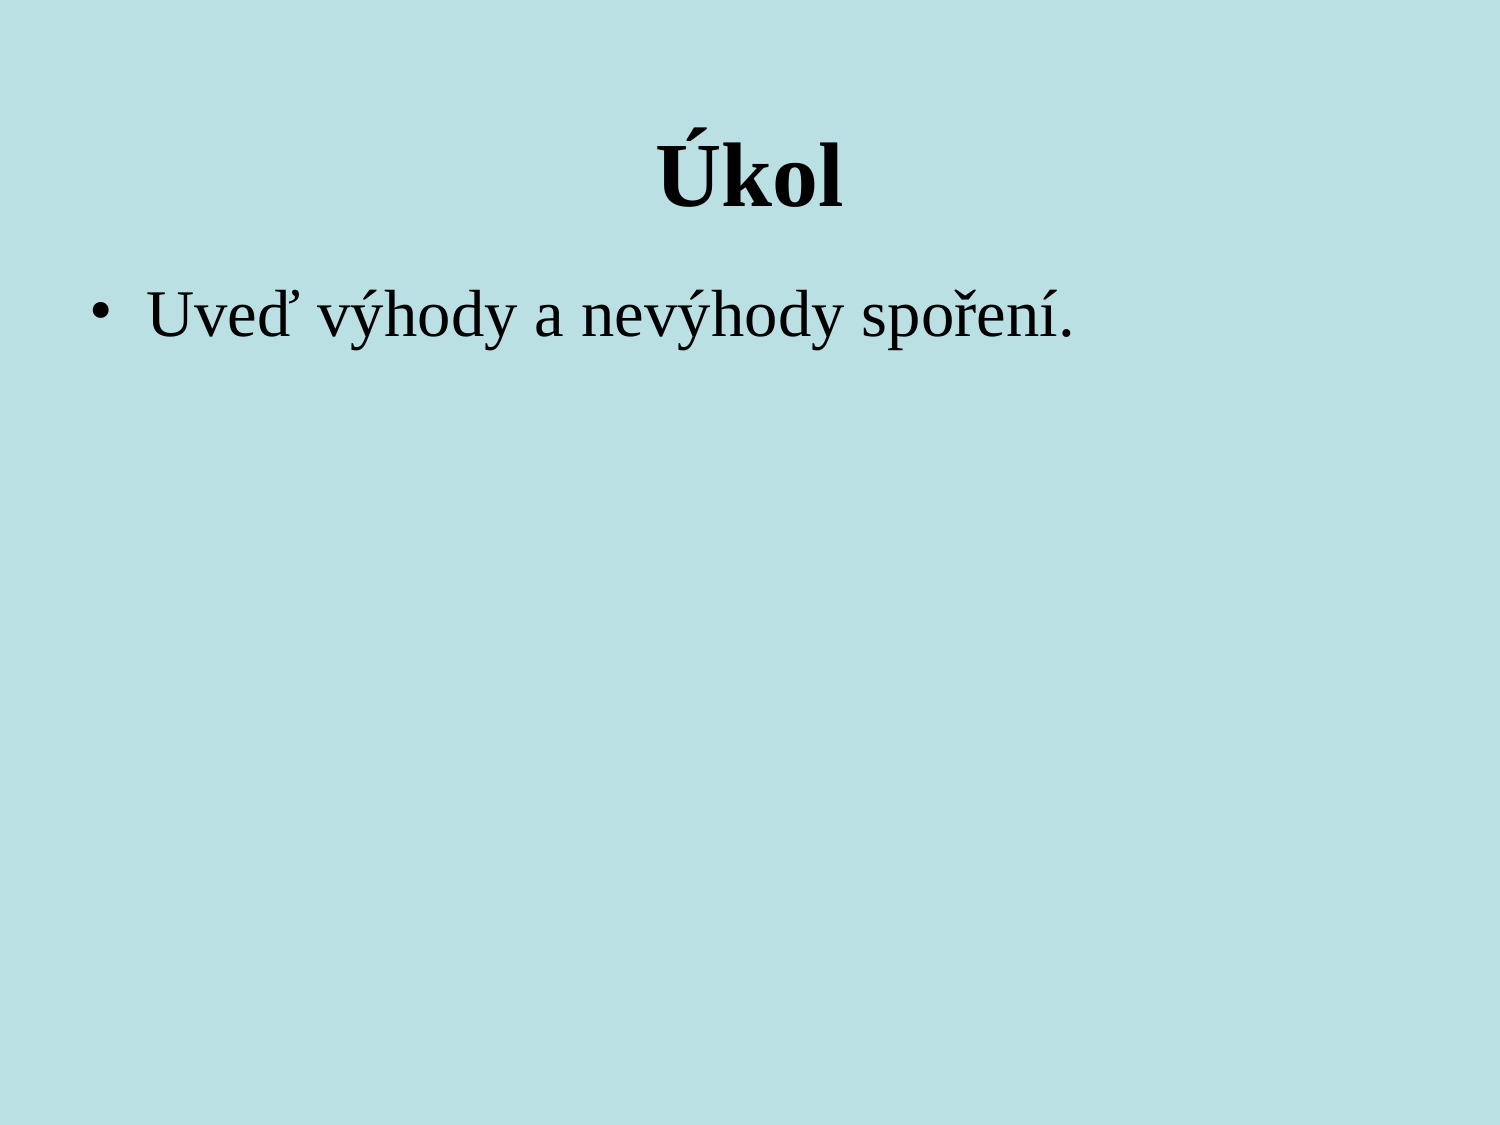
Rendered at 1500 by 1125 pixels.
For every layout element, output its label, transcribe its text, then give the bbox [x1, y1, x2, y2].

list Uveď výhody a nevýhody spoření. [75, 262, 1426, 1006]
title Úkol [75, 44, 1426, 233]
